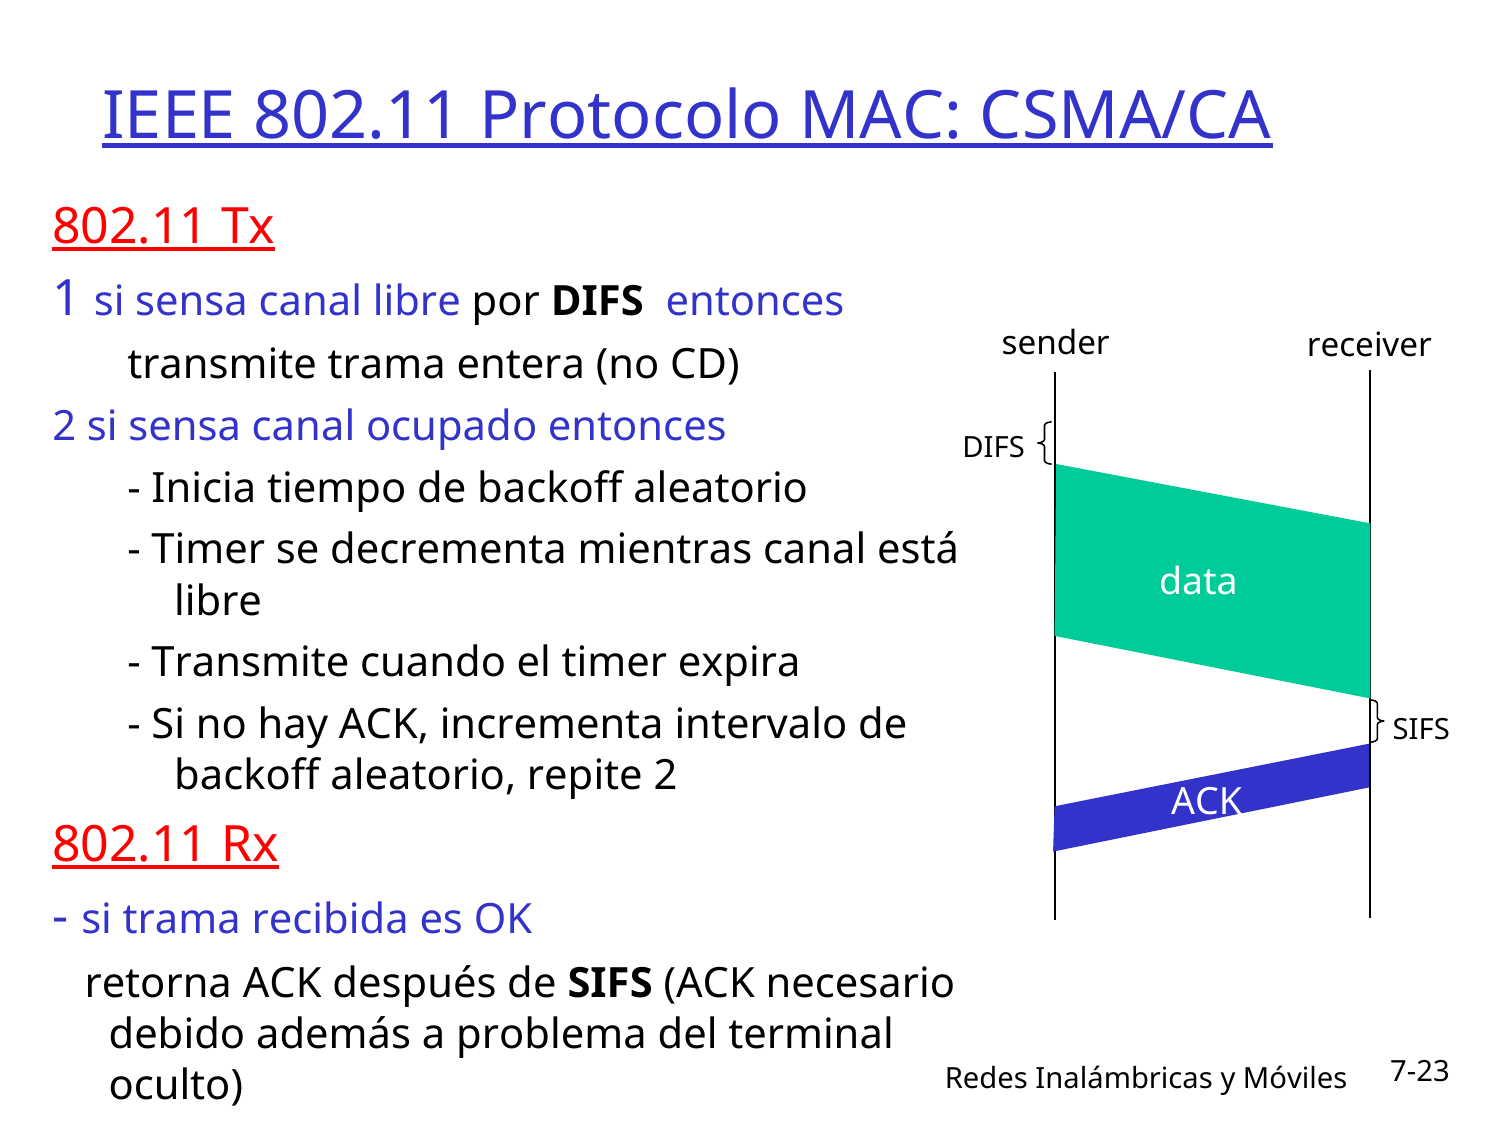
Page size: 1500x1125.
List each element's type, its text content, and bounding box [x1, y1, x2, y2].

text_box [1241, 743, 1369, 810]
text_box receiver [1292, 315, 1447, 371]
text_box DIFS [947, 421, 1040, 472]
text_box SIFS [1377, 702, 1465, 753]
list 802.11 Tx 1 si sensa canal libre por DIFS entonces transmite trama entera (no CD) 2 si sensa canal ocupado entonces - Inicia tiempo de backoff aleatorio - Timer se decrementa mientras canal está libre - Transmite cuando el timer expira - Si no hay ACK, incrementa intervalo de backoff aleatorio, repite 2 802.11 Rx - si trama recibida es OK retorna ACK después de SIFS (ACK necesario debido además a problema del terminal oculto) [37, 186, 1003, 1010]
text_box sender [986, 313, 1125, 370]
text_box [1053, 786, 1160, 852]
title IEEE 802.11 Protocolo MAC: CSMA/CA [87, 37, 1426, 188]
text_box ACK [1156, 769, 1258, 830]
text_box data [1144, 548, 1253, 610]
